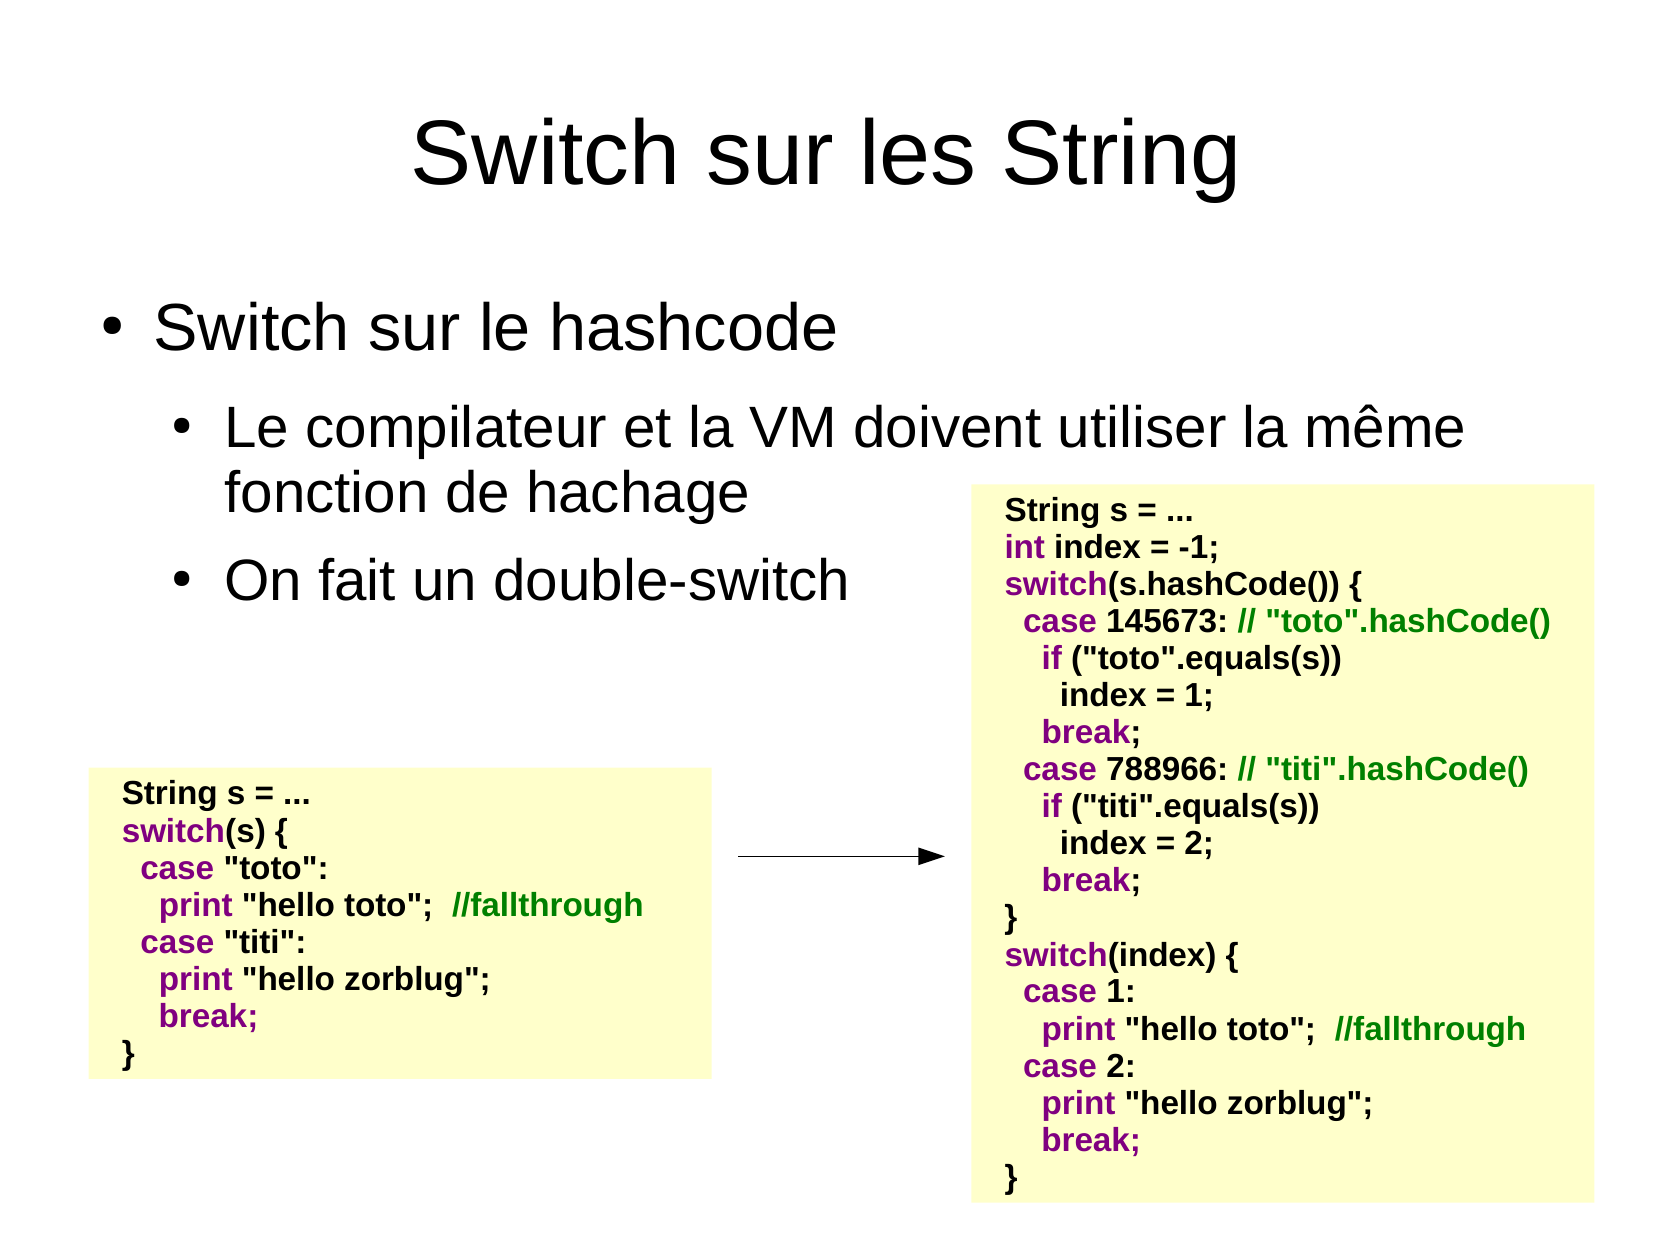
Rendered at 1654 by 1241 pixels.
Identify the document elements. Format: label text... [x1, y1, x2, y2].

text_box String s = ... int index = -1; switch(s.hashCode()) { case 145673: // "toto".hashCode() if ("toto".equals(s)) index = 1; break; case 788966: // "titi".hashCode() if ("titi".equals(s)) index = 2; break; } switch(index) { case 1: print "hello toto"; //fallthrough case 2: print "hello zorblug"; break; } [971, 484, 1595, 1203]
list Switch sur le hashcode Le compilateur et la VM doivent utiliser la même fonction de hachage On fait un double-switch [82, 290, 1571, 614]
title Switch sur les String [82, 56, 1571, 250]
text_box String s = ... switch(s) { case "toto": print "hello toto"; //fallthrough case "titi": print "hello zorblug"; break; } [88, 767, 712, 1079]
